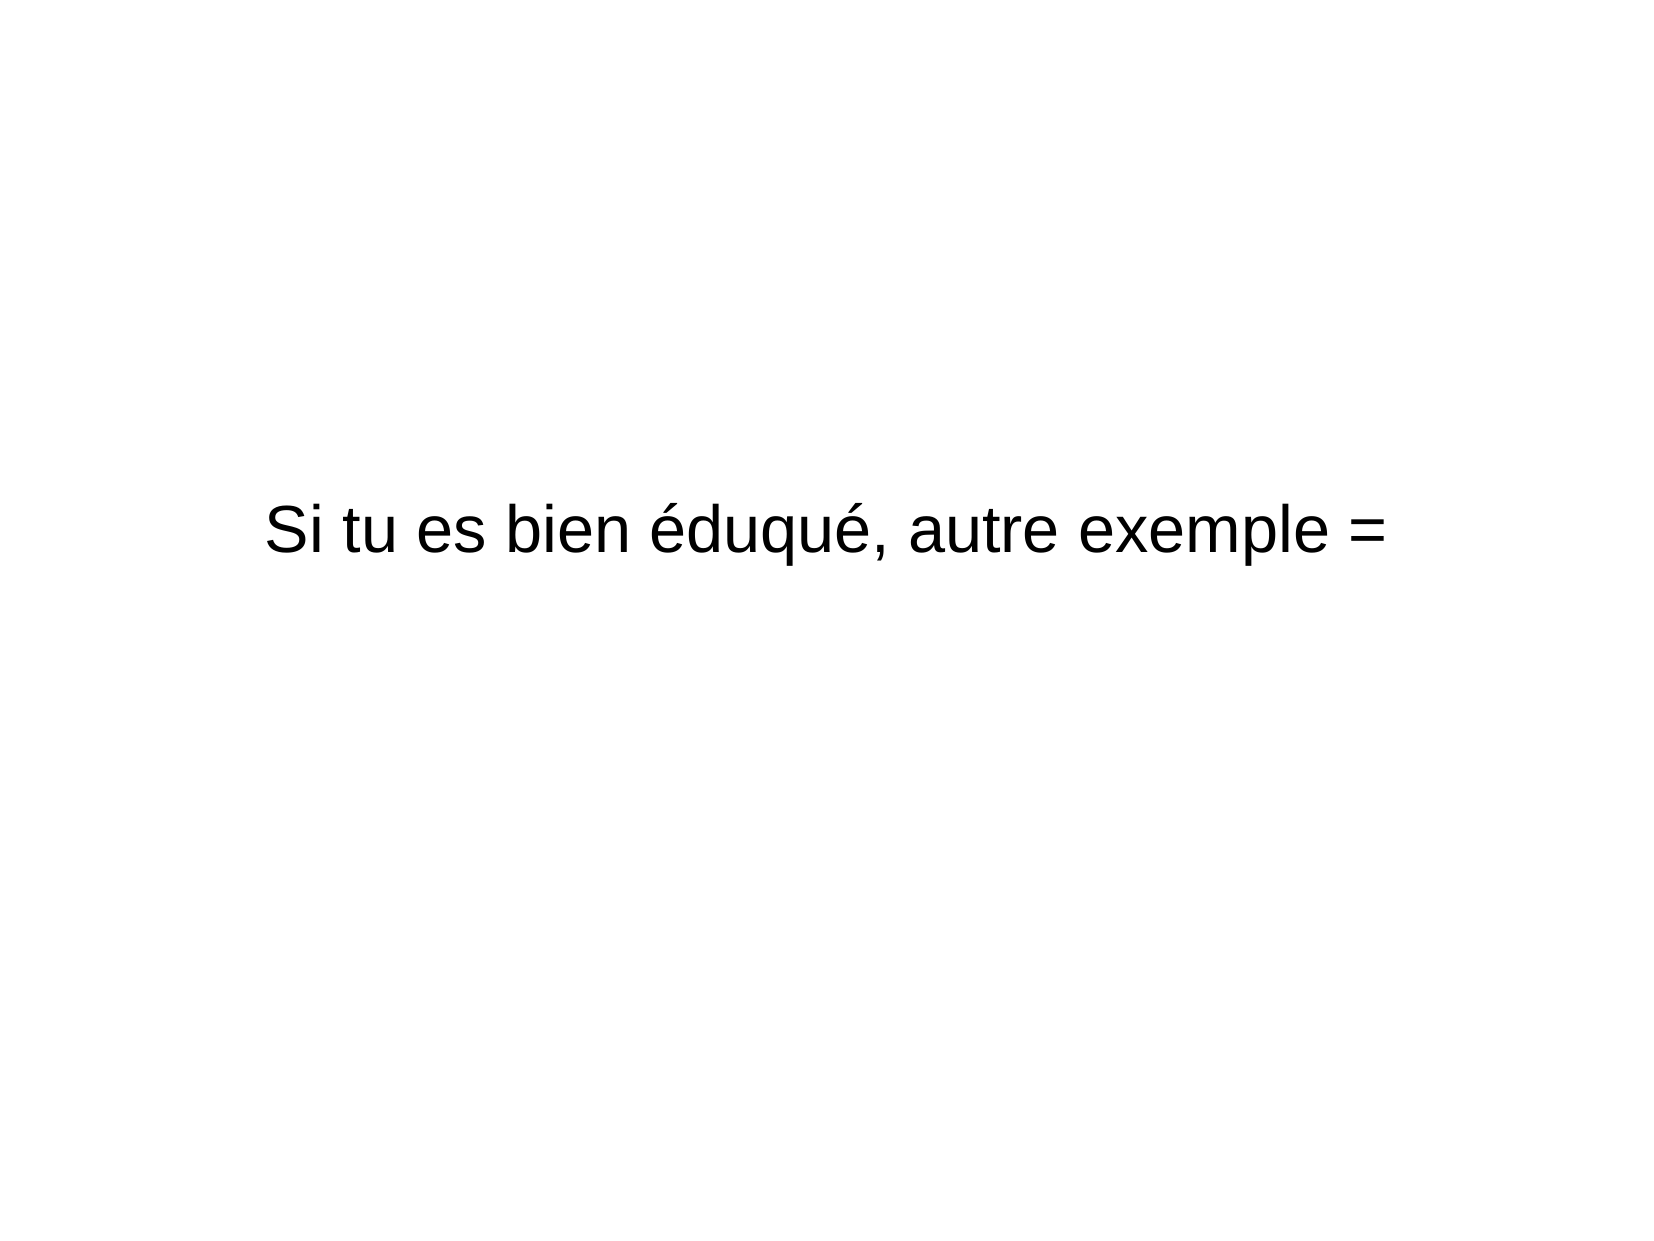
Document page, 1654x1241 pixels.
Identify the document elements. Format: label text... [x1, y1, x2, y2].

subtitle Si tu es bien éduqué, autre exemple = [82, 49, 1571, 1010]
